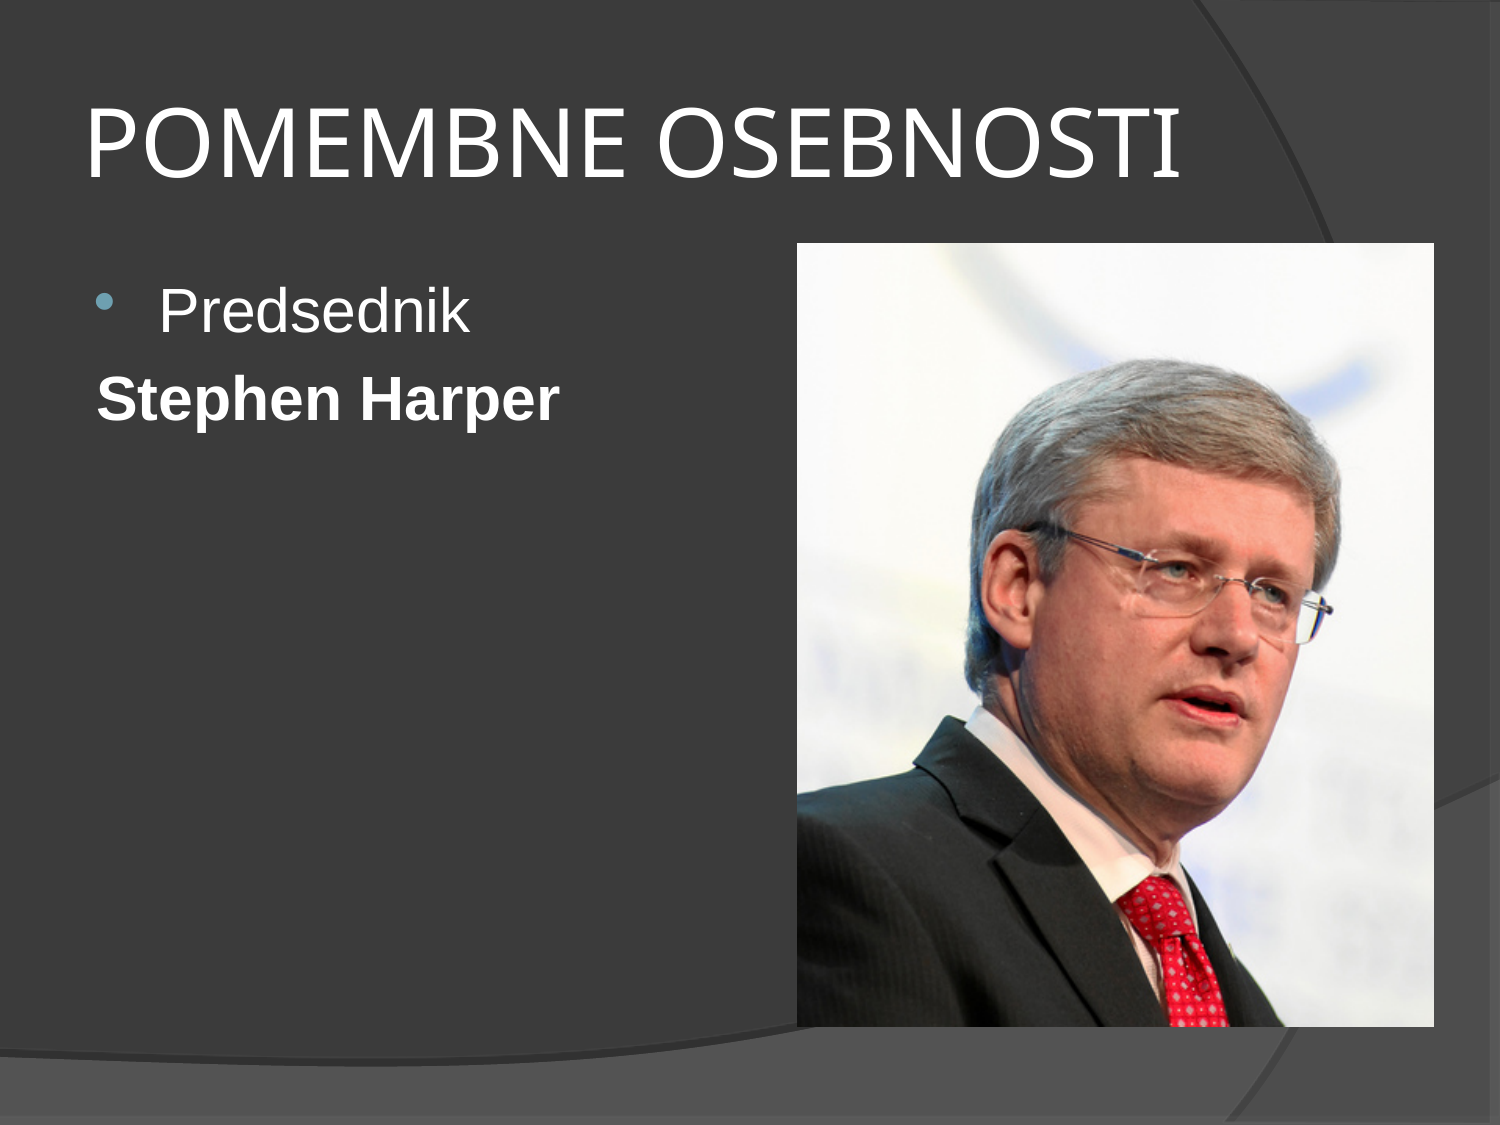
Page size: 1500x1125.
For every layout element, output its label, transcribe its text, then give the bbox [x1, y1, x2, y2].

list Predsednik Stephen Harper [75, 262, 797, 1005]
title POMEMBNE OSEBNOSTI [75, 45, 1300, 233]
picture [797, 243, 1434, 1027]
